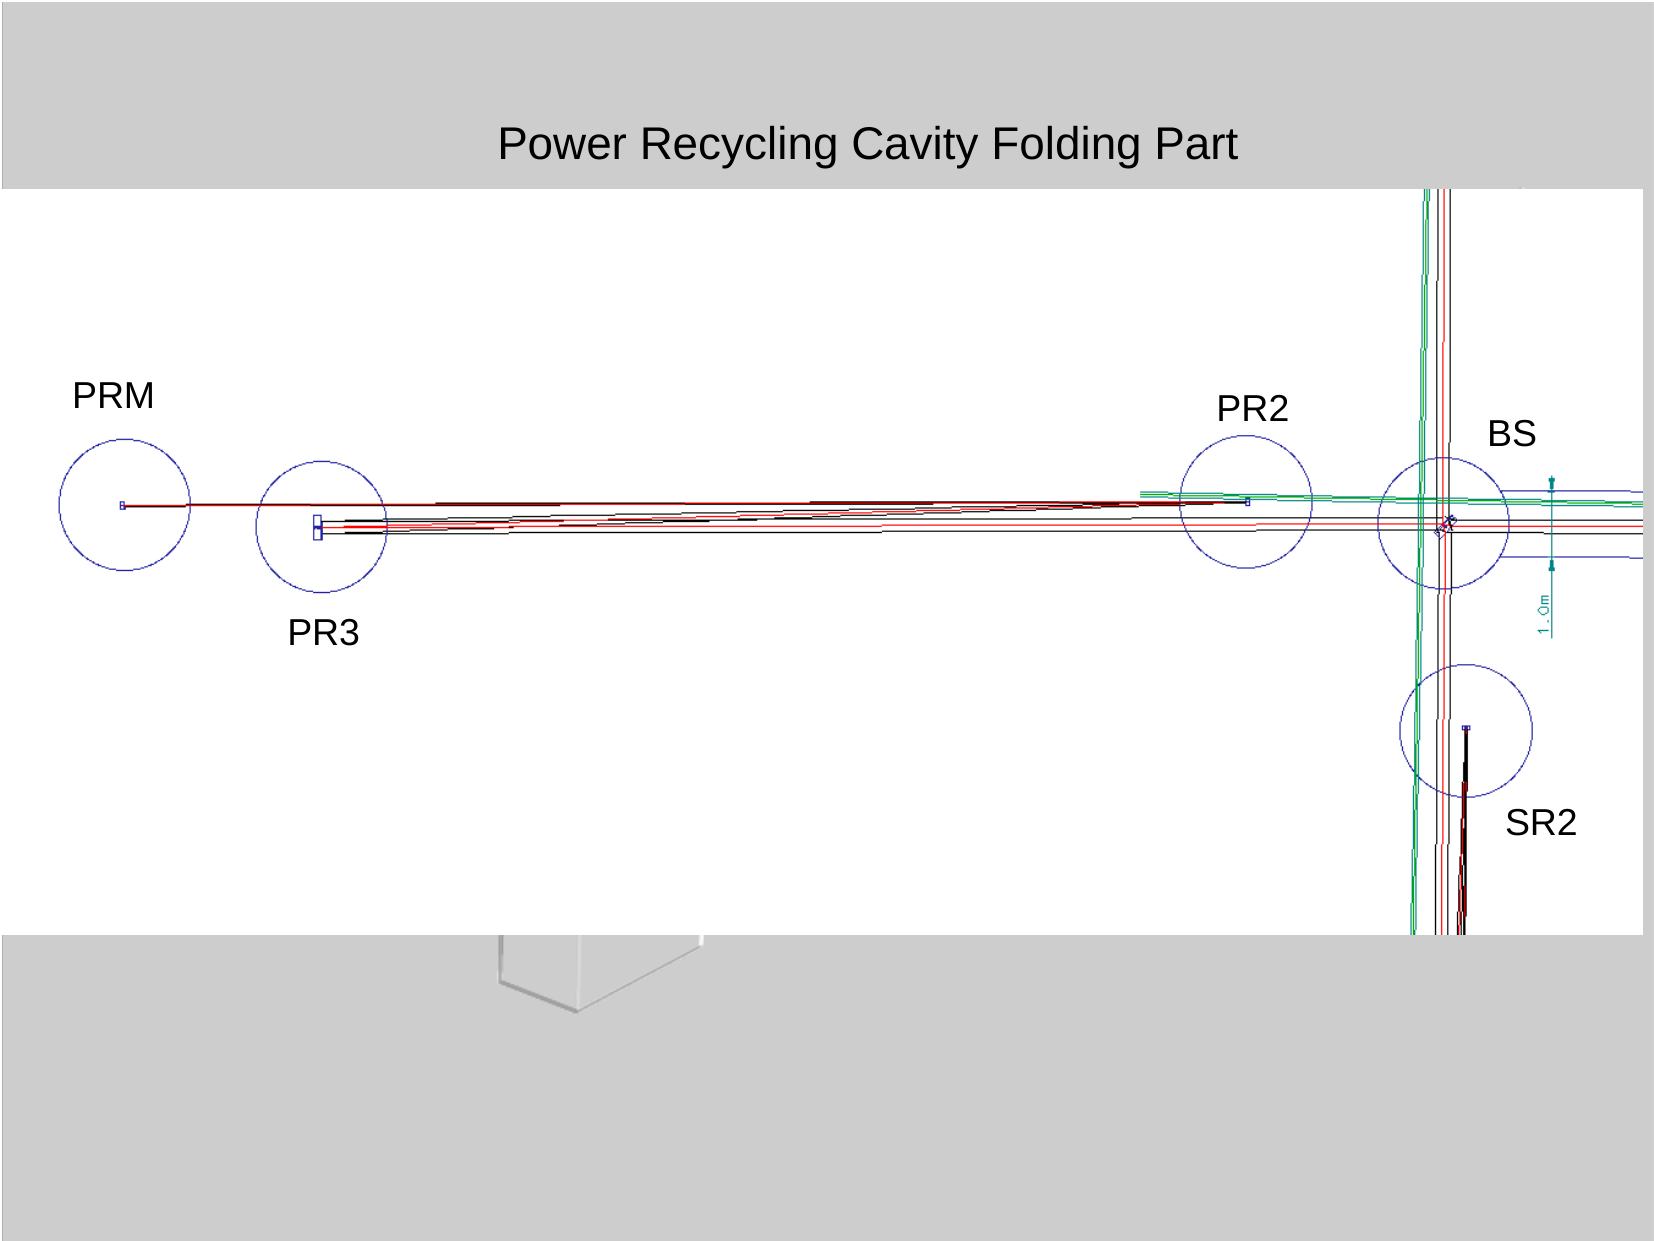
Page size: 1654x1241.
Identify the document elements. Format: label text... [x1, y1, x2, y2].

text_box PRM [57, 367, 171, 425]
text_box PR3 [272, 604, 376, 662]
text_box Power Recycling Cavity Folding Part [482, 111, 1254, 178]
text_box SR2 [1490, 794, 1593, 852]
text_box PR2 [1201, 380, 1304, 438]
text_box BS [1472, 405, 1553, 463]
picture [0, 2, 1654, 1241]
